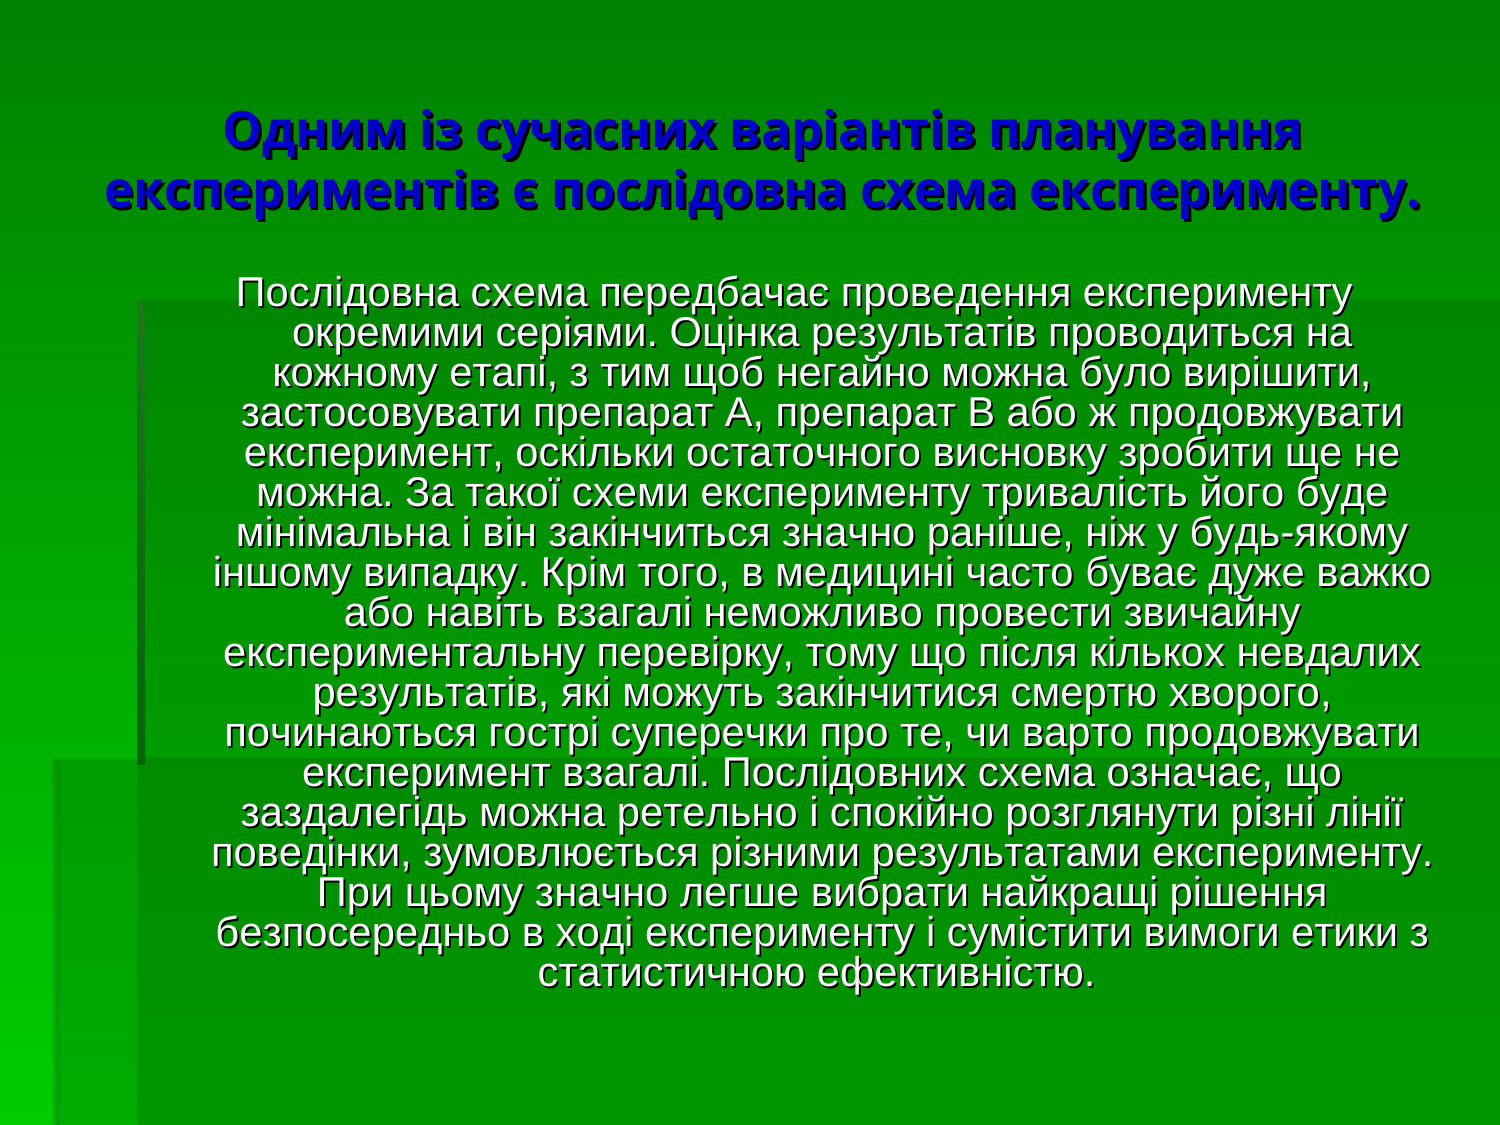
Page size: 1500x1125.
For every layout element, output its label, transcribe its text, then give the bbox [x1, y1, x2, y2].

list Послідовна схема передбачає проведення експерименту окремими серіями. Оцінка результатів проводиться на кожному етапі, з тим щоб негайно можна було вирішити, застосовувати препарат А, препарат В або ж продовжувати експеримент, оскільки остаточного висновку зробити ще не можна. За такої схеми експерименту тривалість його буде мінімальна і він закінчиться значно раніше, ніж у будь-якому іншому випадку. Крім того, в медицині часто буває дуже важко або навіть взагалі неможливо провести звичайну експериментальну перевірку, тому що після кількох невдалих результатів, які можуть закінчитися смертю хворого, починаються гострі суперечки про те, чи варто продовжувати експеримент взагалі. Послідовних схема означає, що заздалегідь можна ретельно і спокійно розглянути різні лінії поведінки, зумовлюється різними результатами експерименту. При цьому значно легше вибрати найкращі рішення безпосередньо в ході експерименту і сумістити вимоги етики з статистичною ефективністю. [137, 267, 1451, 1003]
title Одним із сучасних варіантів планування експериментів є послідовна схема експерименту. [75, 40, 1451, 276]
